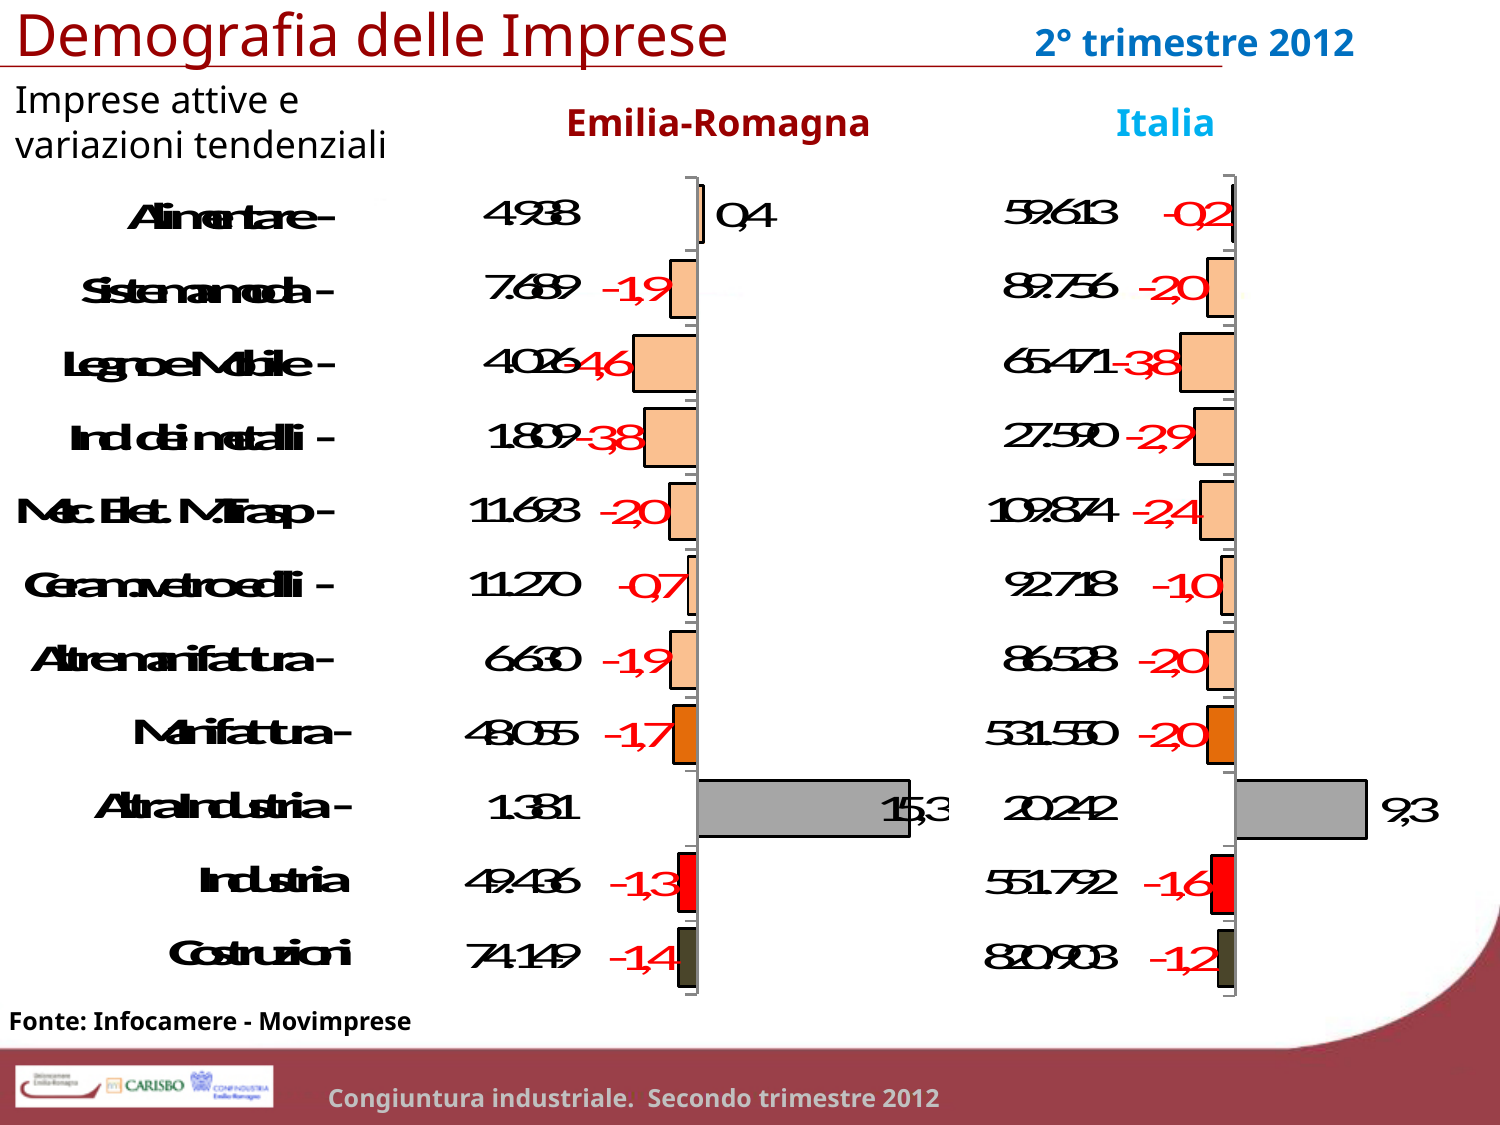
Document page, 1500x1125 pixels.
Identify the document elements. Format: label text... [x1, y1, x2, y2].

text_box Imprese attive e variazioni tendenziali [0, 68, 446, 175]
text_box Fonte: Infocamere - Movimprese [5, 997, 1465, 1043]
picture [962, 162, 1490, 1008]
text_box Congiuntura industriale. Secondo trimestre 2012 [312, 1054, 1376, 1121]
text_box Demografia delle Imprese [0, 0, 1500, 79]
text_box Emilia-Romagna [550, 91, 997, 153]
text_box 2° trimestre 2012 [1019, 11, 1465, 73]
picture [11, 162, 949, 1010]
text_box Italia [1101, 91, 1348, 153]
